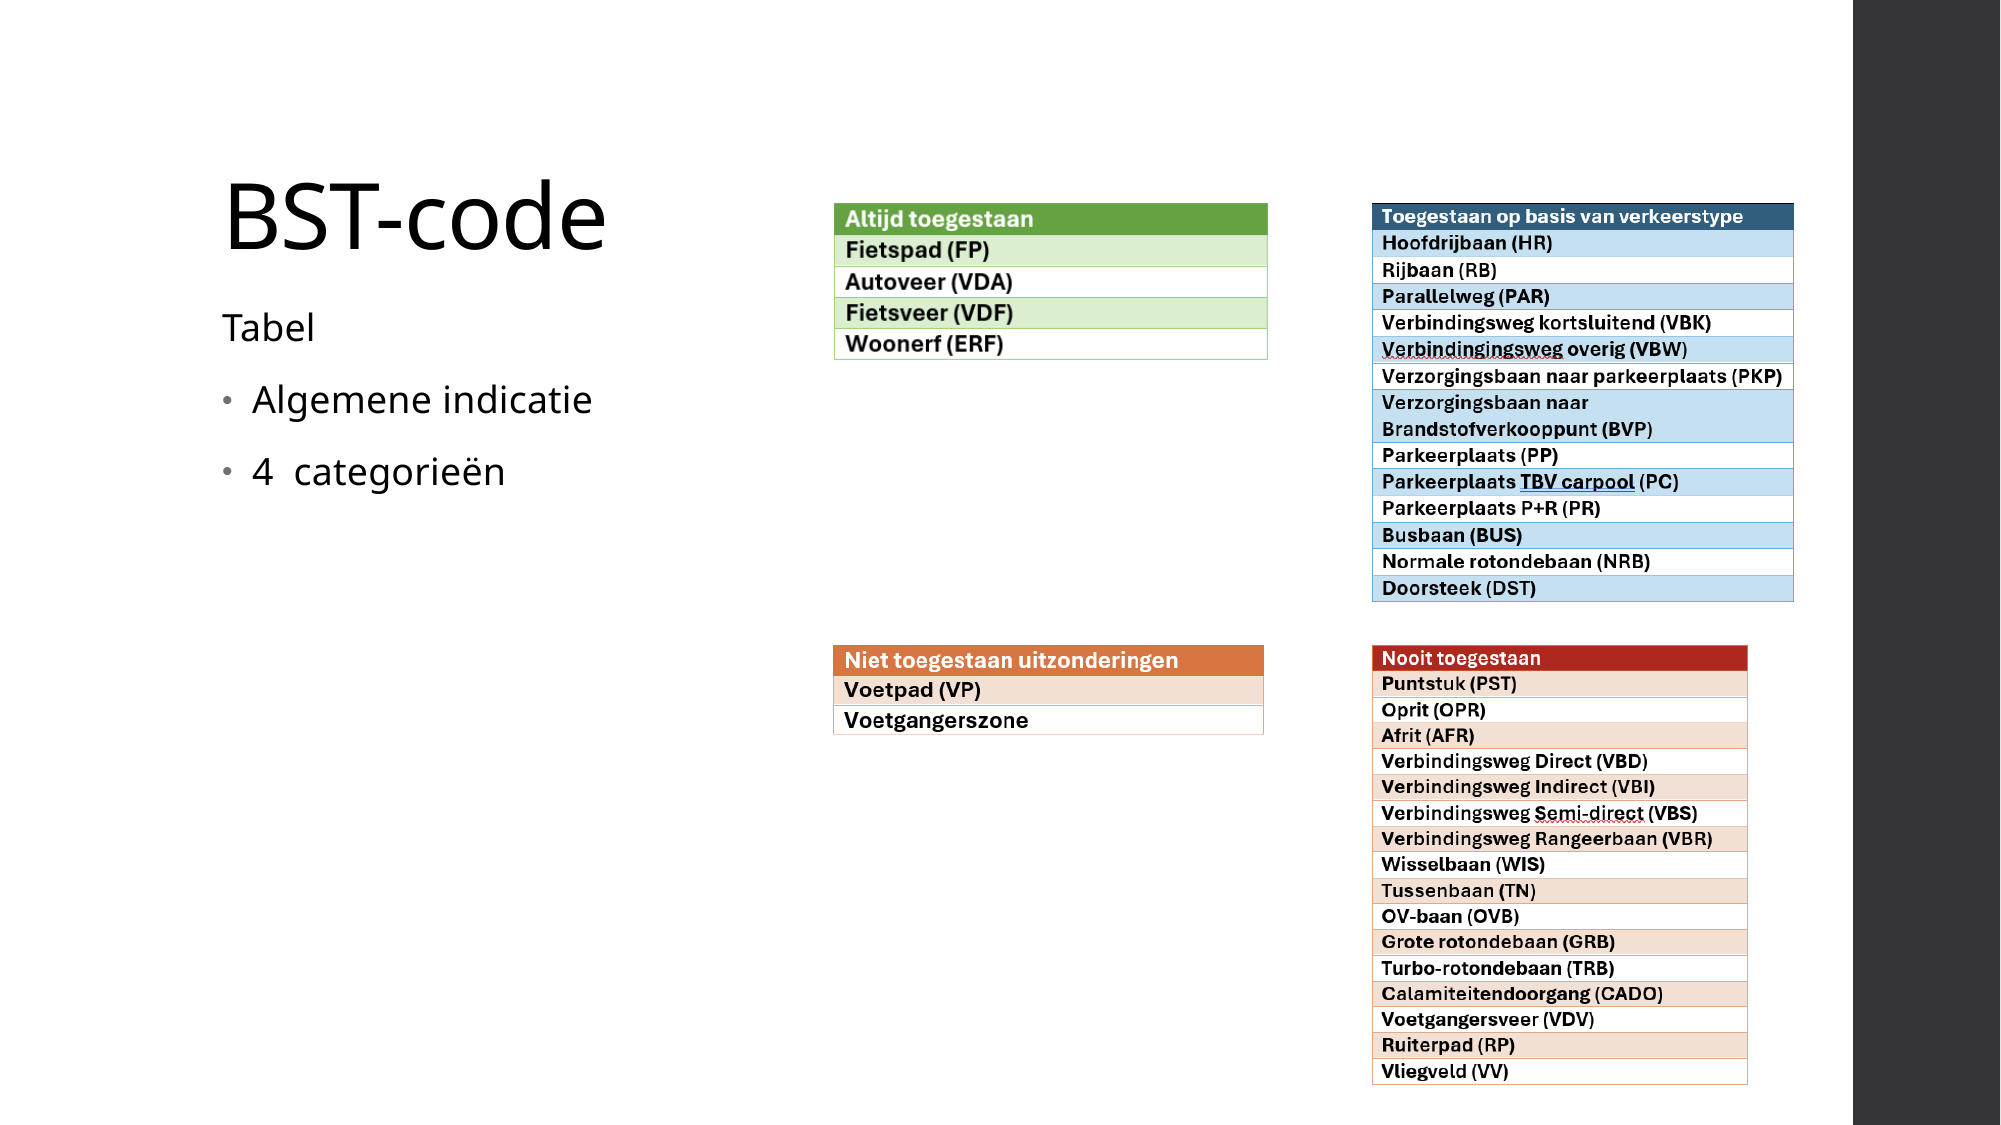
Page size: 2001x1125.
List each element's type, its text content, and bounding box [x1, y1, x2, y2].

list Tabel Algemene indicatie 4 categorieën [206, 299, 1617, 1014]
picture [831, 199, 1273, 362]
title BST-code [206, 60, 1797, 278]
picture [1370, 642, 1749, 1087]
picture [831, 642, 1268, 736]
picture [1370, 199, 1796, 604]
